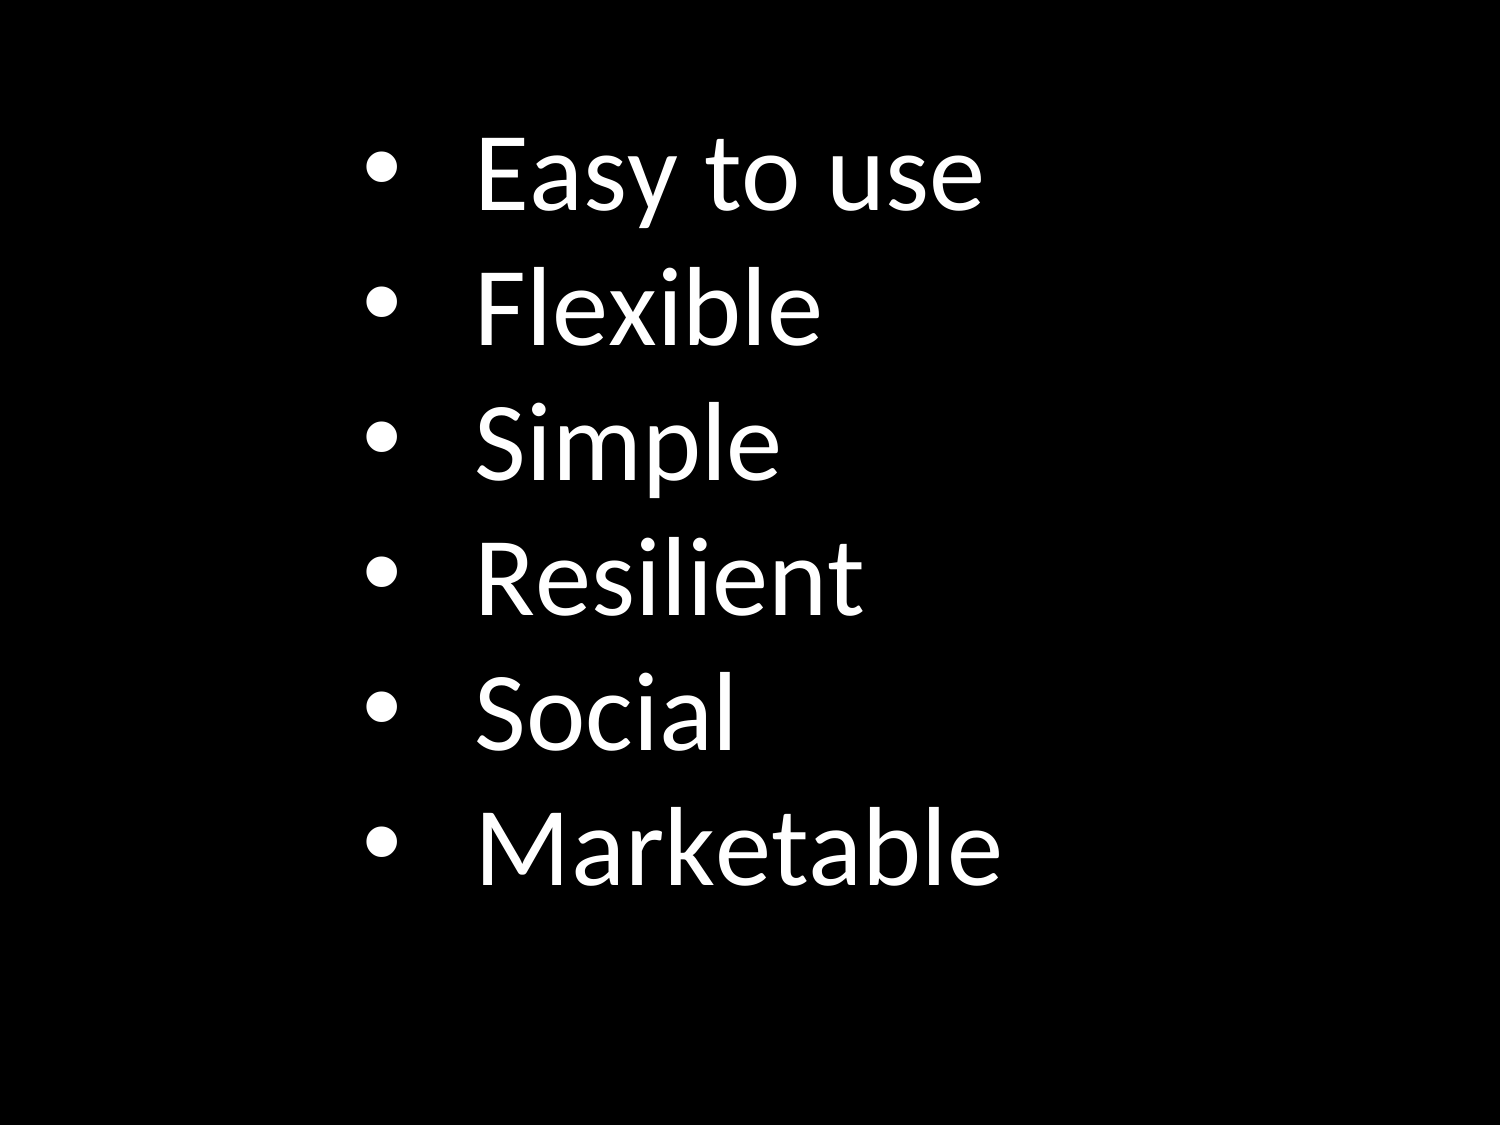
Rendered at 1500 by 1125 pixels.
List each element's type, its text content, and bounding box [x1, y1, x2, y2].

text_box Easy to use Flexible Simple Resilient Social Marketable [347, 90, 1234, 1051]
